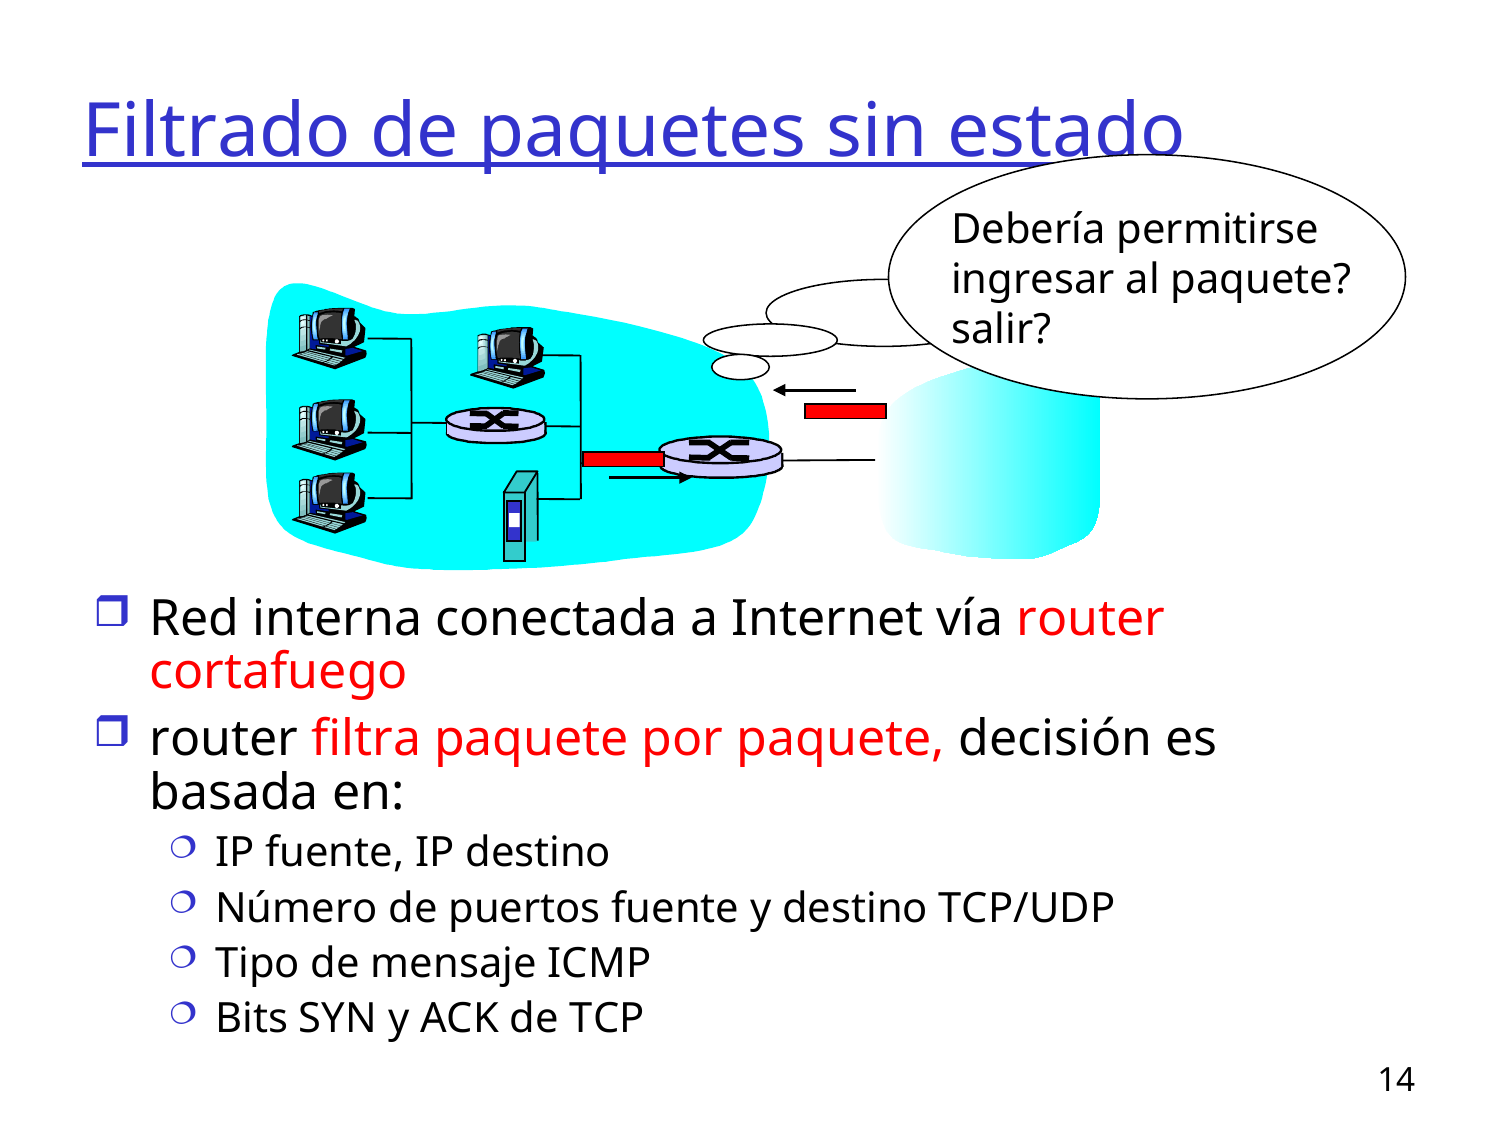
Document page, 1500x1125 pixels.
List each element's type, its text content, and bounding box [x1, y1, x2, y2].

text_box [265, 206, 936, 571]
text_box [727, 440, 779, 459]
text_box [1375, 219, 1406, 335]
text_box Debería permitirse ingresar al paquete? salir? [936, 193, 1375, 360]
title Filtrado de paquetes sin estado [67, 32, 1343, 221]
text_box [805, 360, 1337, 559]
text_box [958, 154, 1336, 193]
text_box [711, 454, 729, 461]
list Red interna conectada a Internet vía router cortafuego router filtra paquete por paquete, decisión es basada en: IP fuente, IP destino Número de puertos fuente y destino TCP/UDP Tipo de mensaje ICMP Bits SYN y ACK de TCP [78, 584, 1311, 1057]
text_box [707, 438, 733, 446]
